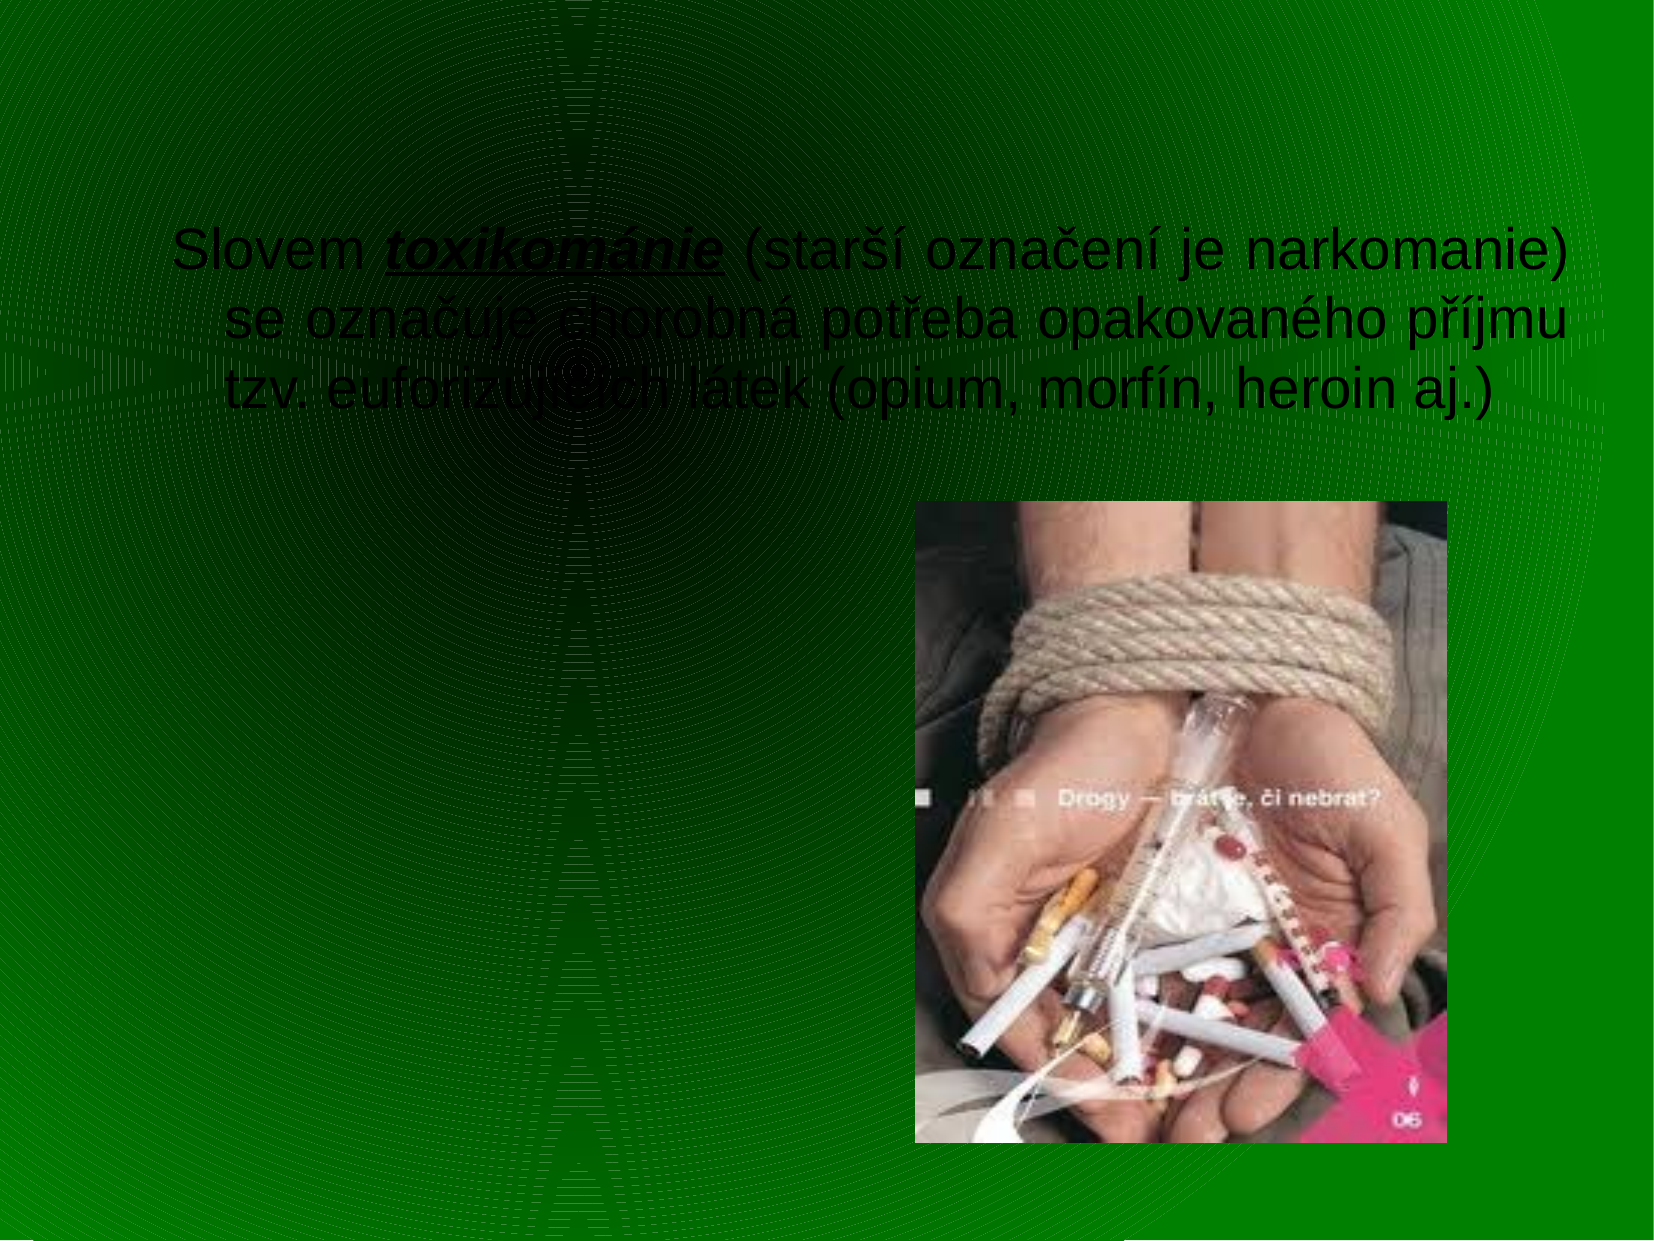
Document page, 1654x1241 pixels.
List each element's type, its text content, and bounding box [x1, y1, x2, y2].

picture [915, 501, 1447, 1143]
list Slovem toxikománie (starší označení je narkomanie) se označuje chorobná potřeba opakovaného příjmu tzv. euforizujících látek (opium, morfín, heroin aj.) [82, 210, 1571, 1030]
